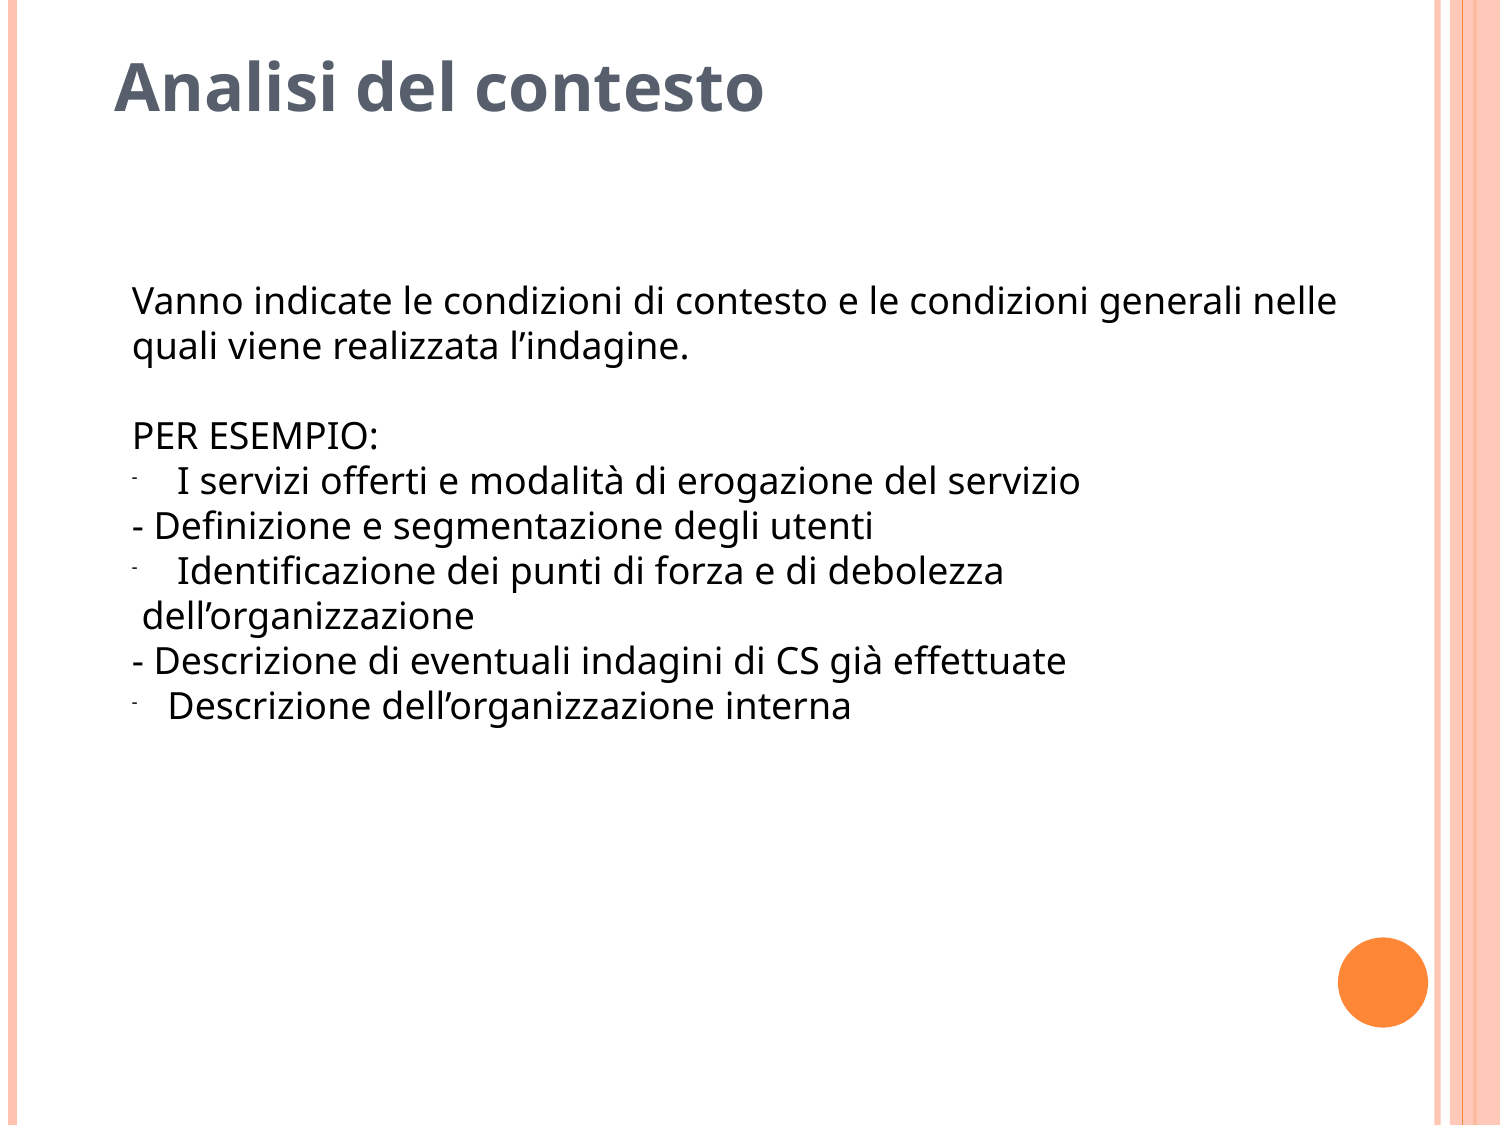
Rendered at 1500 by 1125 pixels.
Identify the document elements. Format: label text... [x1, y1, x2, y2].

title Analisi del contesto [99, 37, 1375, 225]
text_box Vanno indicate le condizioni di contesto e le condizioni generali nelle quali viene realizzata l’indagine. PER ESEMPIO: I servizi offerti e modalità di erogazione del servizio - Definizione e segmentazione degli utenti Identificazione dei punti di forza e di debolezza dell’organizzazione - Descrizione di eventuali indagini di CS già effettuate Descrizione dell’organizzazione interna [117, 269, 1368, 780]
